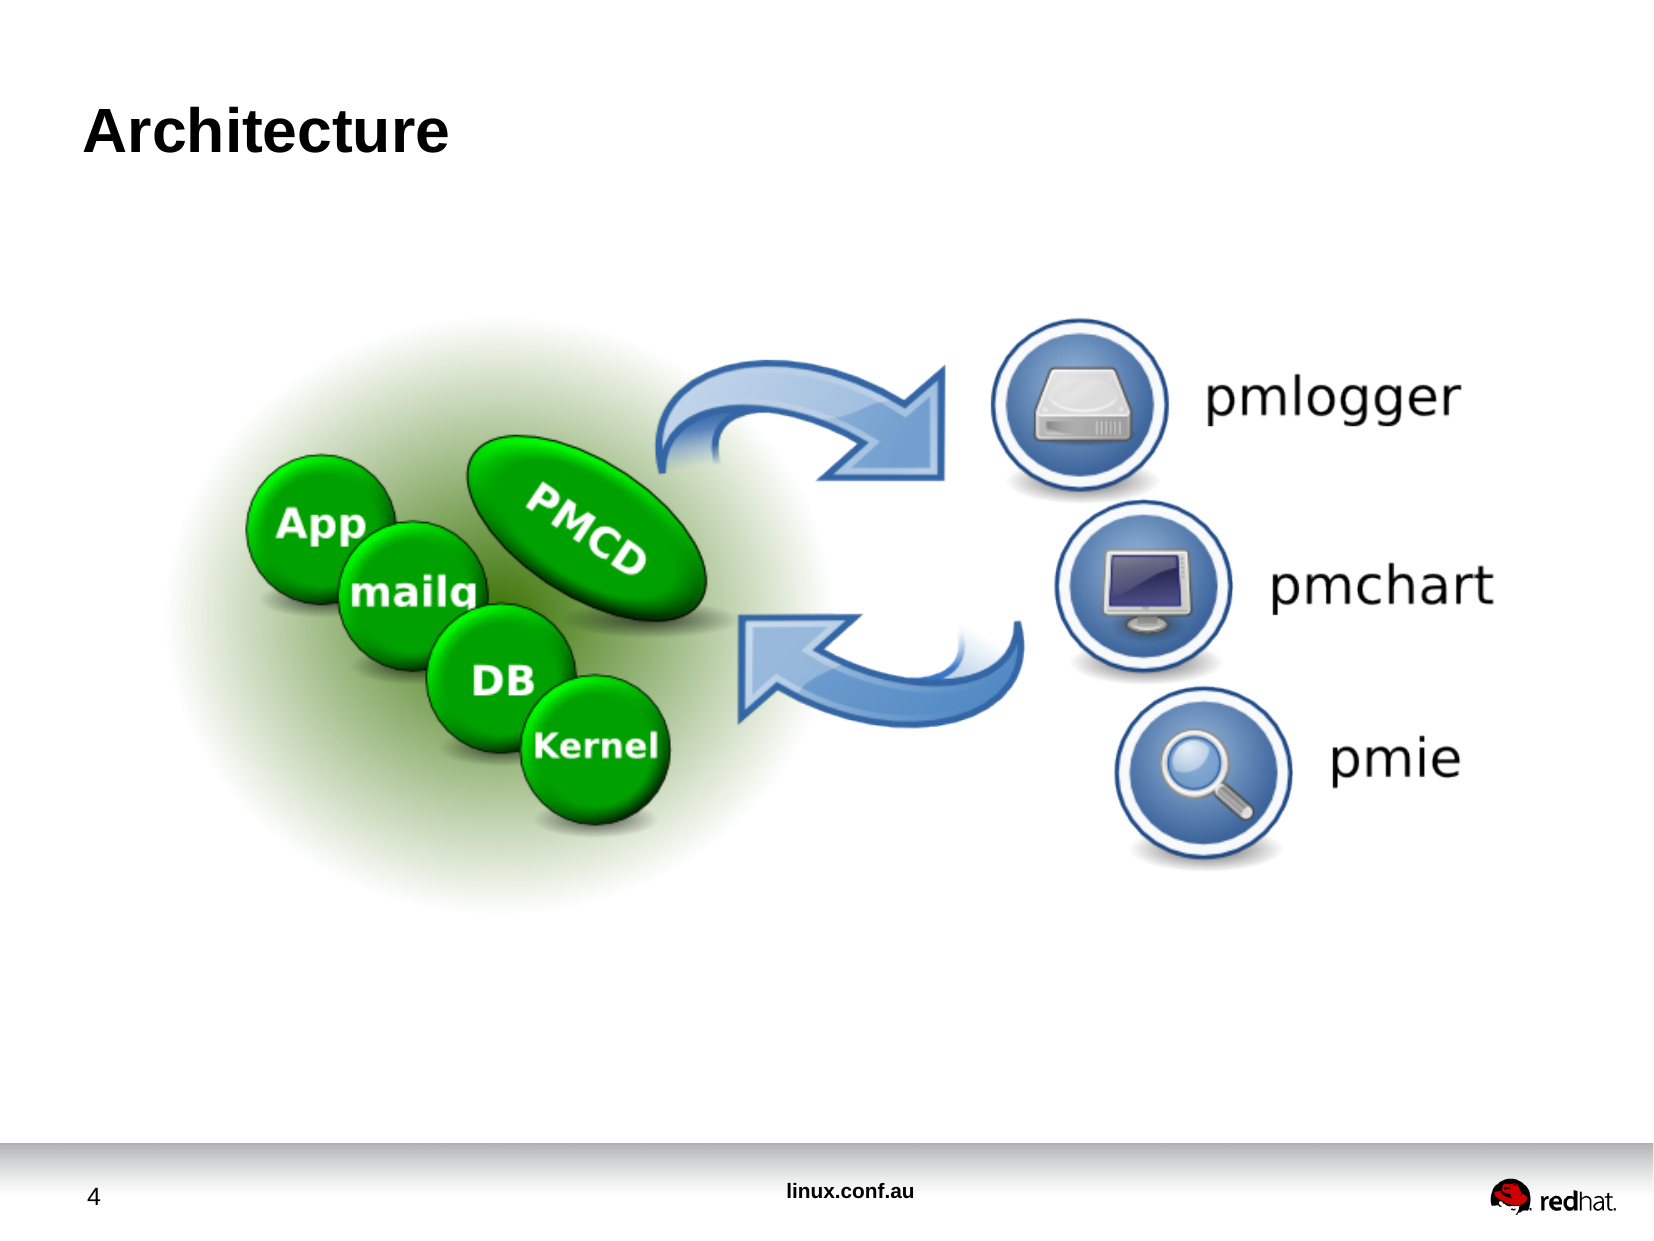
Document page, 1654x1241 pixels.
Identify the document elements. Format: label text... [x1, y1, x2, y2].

picture [0, 1143, 1654, 1241]
picture [164, 198, 1498, 1033]
title Architecture [82, 37, 1571, 226]
